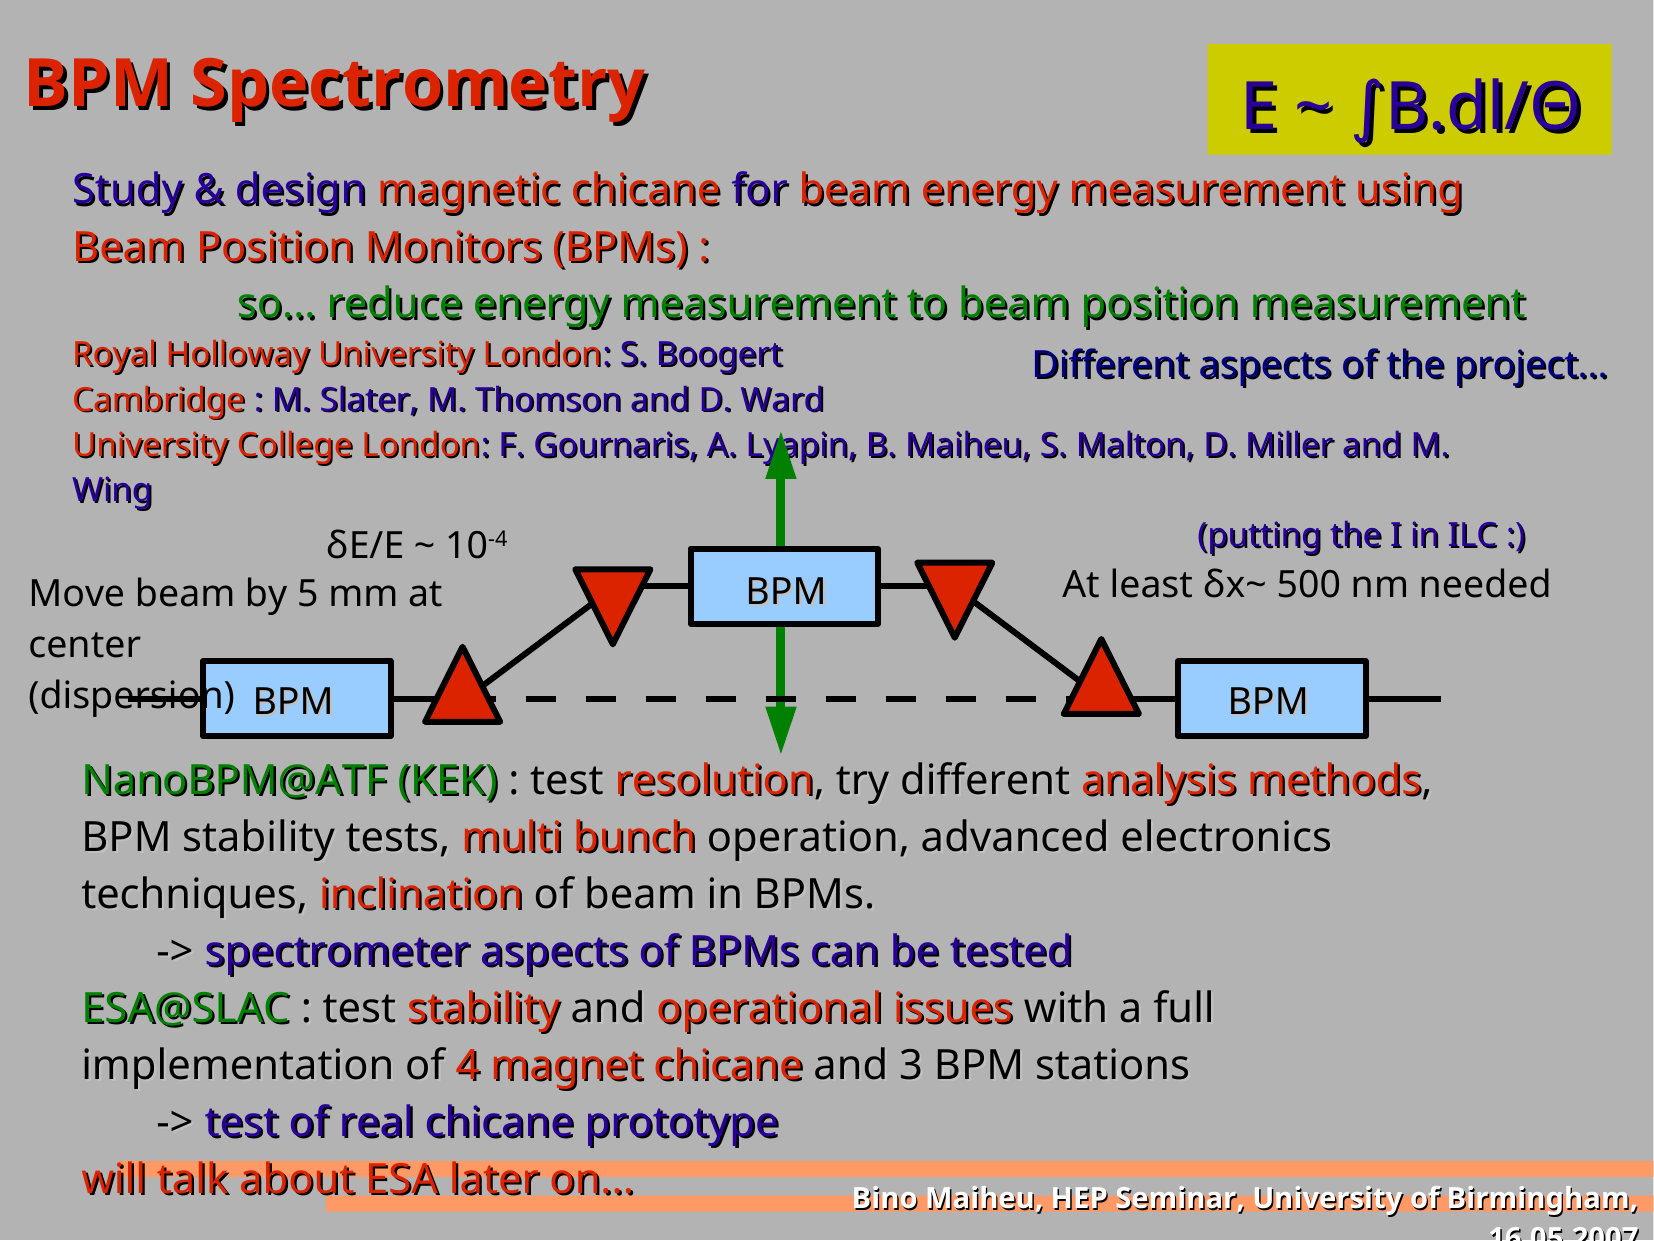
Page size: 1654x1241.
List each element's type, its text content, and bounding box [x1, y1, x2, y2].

text_box [425, 665, 501, 722]
text_box [1063, 638, 1139, 714]
text_box E ~ ∫B.dl/Θ [1225, 50, 1654, 162]
text_box Different aspects of the project... [1016, 330, 1585, 391]
title BPM Spectrometry [23, 18, 835, 143]
text_box Move beam by 5 mm at center (dispersion) [13, 559, 559, 665]
text_box BPM [1212, 667, 1313, 728]
text_box [203, 665, 391, 737]
text_box [1178, 661, 1366, 737]
text_box [575, 569, 651, 645]
text_box δE/E ~ 10-4 [311, 511, 527, 559]
text_box Bino Maiheu, HEP Seminar, University of Birmingham, 16.05.2007 [684, 1170, 1654, 1221]
text_box [1207, 44, 1612, 155]
text_box At least δx~ 500 nm needed [1047, 550, 1540, 611]
text_box BPM [237, 666, 338, 727]
text_box NanoBPM@ATF (KEK) : test resolution, try different analysis methods, BPM stability tests, multi bunch operation, advanced electronics techniques, inclination of beam in BPMs. -> spectrometer aspects of BPMs can be tested ESA@SLAC : test stability and operational issues with a full implementation of 4 magnet chicane and 3 BPM stations -> test of real chicane prototype will talk about ESA later on... [66, 742, 1497, 1160]
text_box [690, 548, 879, 624]
text_box [917, 562, 993, 638]
text_box Study & design magnetic chicane for beam energy measurement using Beam Position Monitors (BPMs) : so... reduce energy measurement to beam position measurement Royal Holloway University London: S. Boogert Cambridge : M. Slater, M. Thomson and D. Ward University College London: F. Gournaris, A. Lyapin, B. Maiheu, S. Malton, D. Miller and M. Wing (putting the I in ILC :) [57, 151, 1541, 478]
text_box BPM [730, 556, 831, 618]
